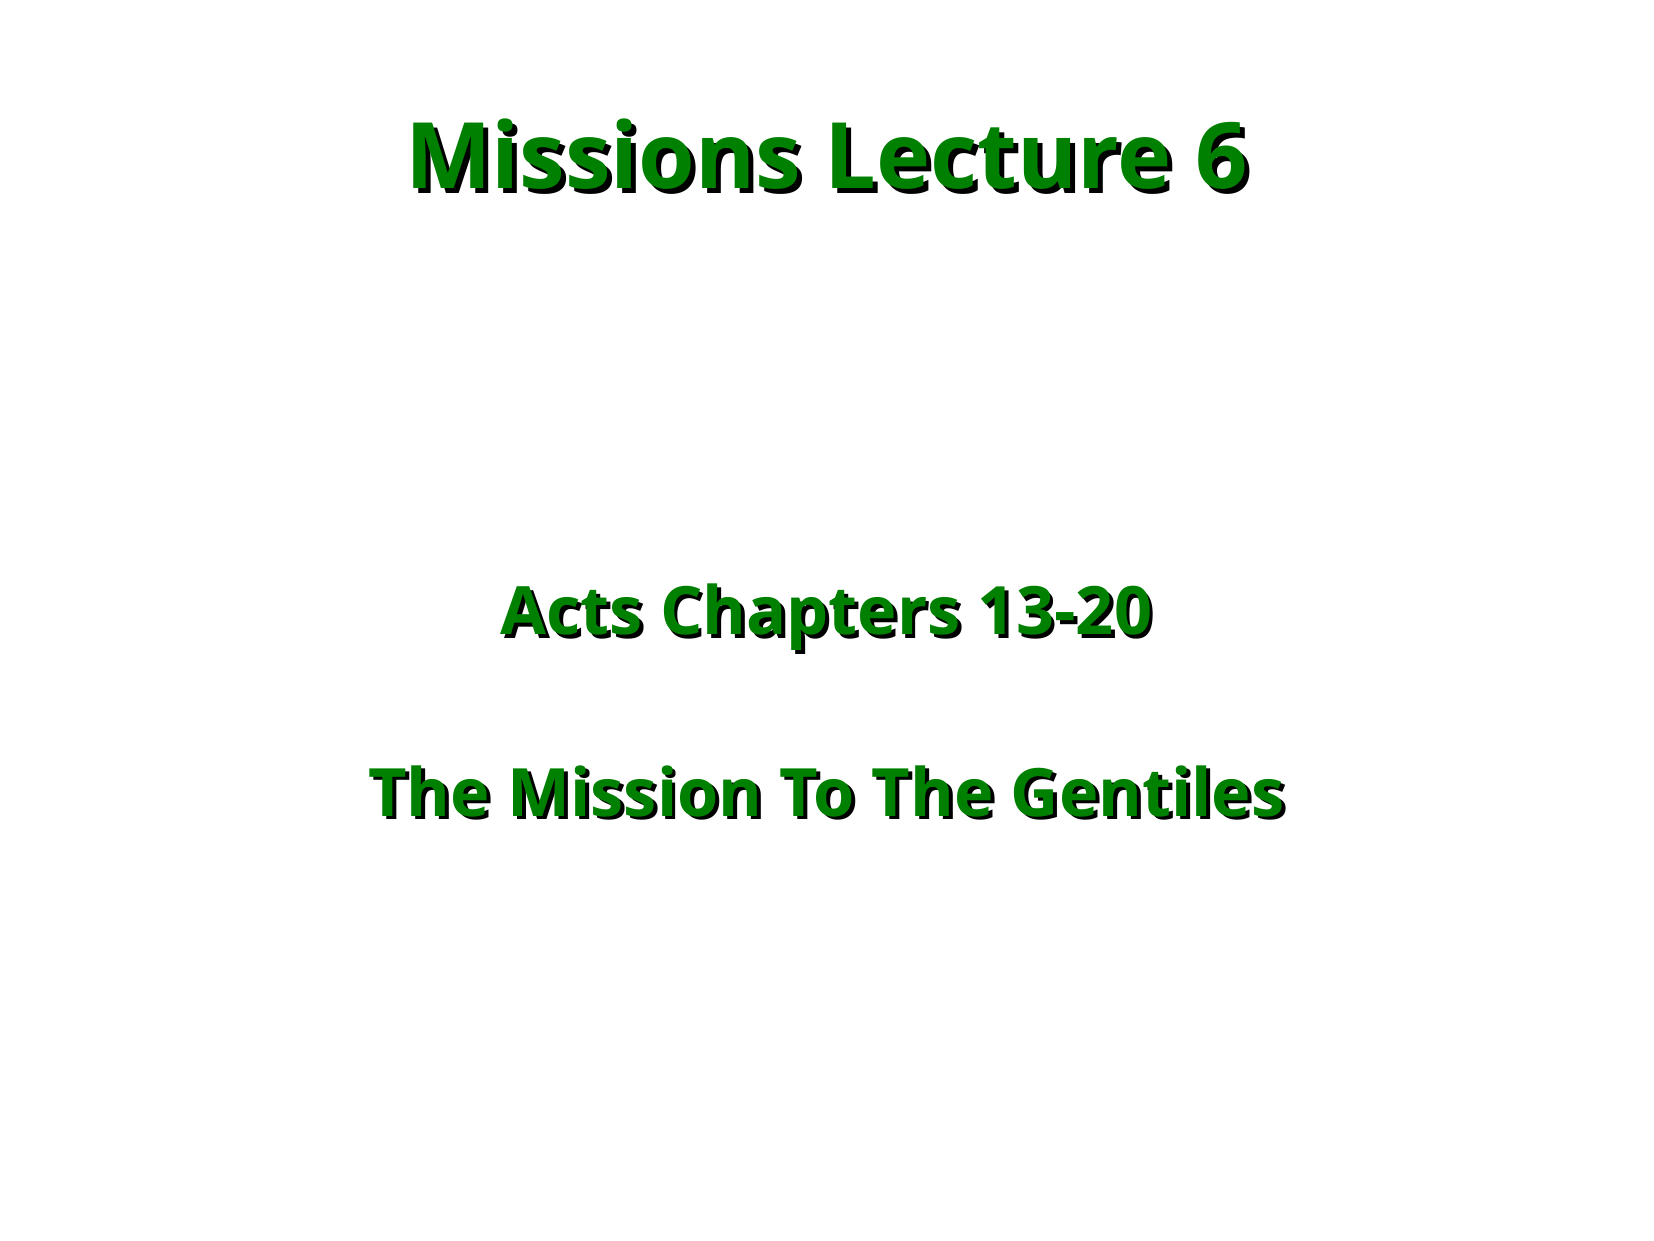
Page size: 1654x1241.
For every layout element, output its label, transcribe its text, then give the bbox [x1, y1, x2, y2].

subtitle Acts Chapters 13-20 The Mission To The Gentiles [82, 297, 1571, 1102]
title Missions Lecture 6 [82, 56, 1571, 250]
